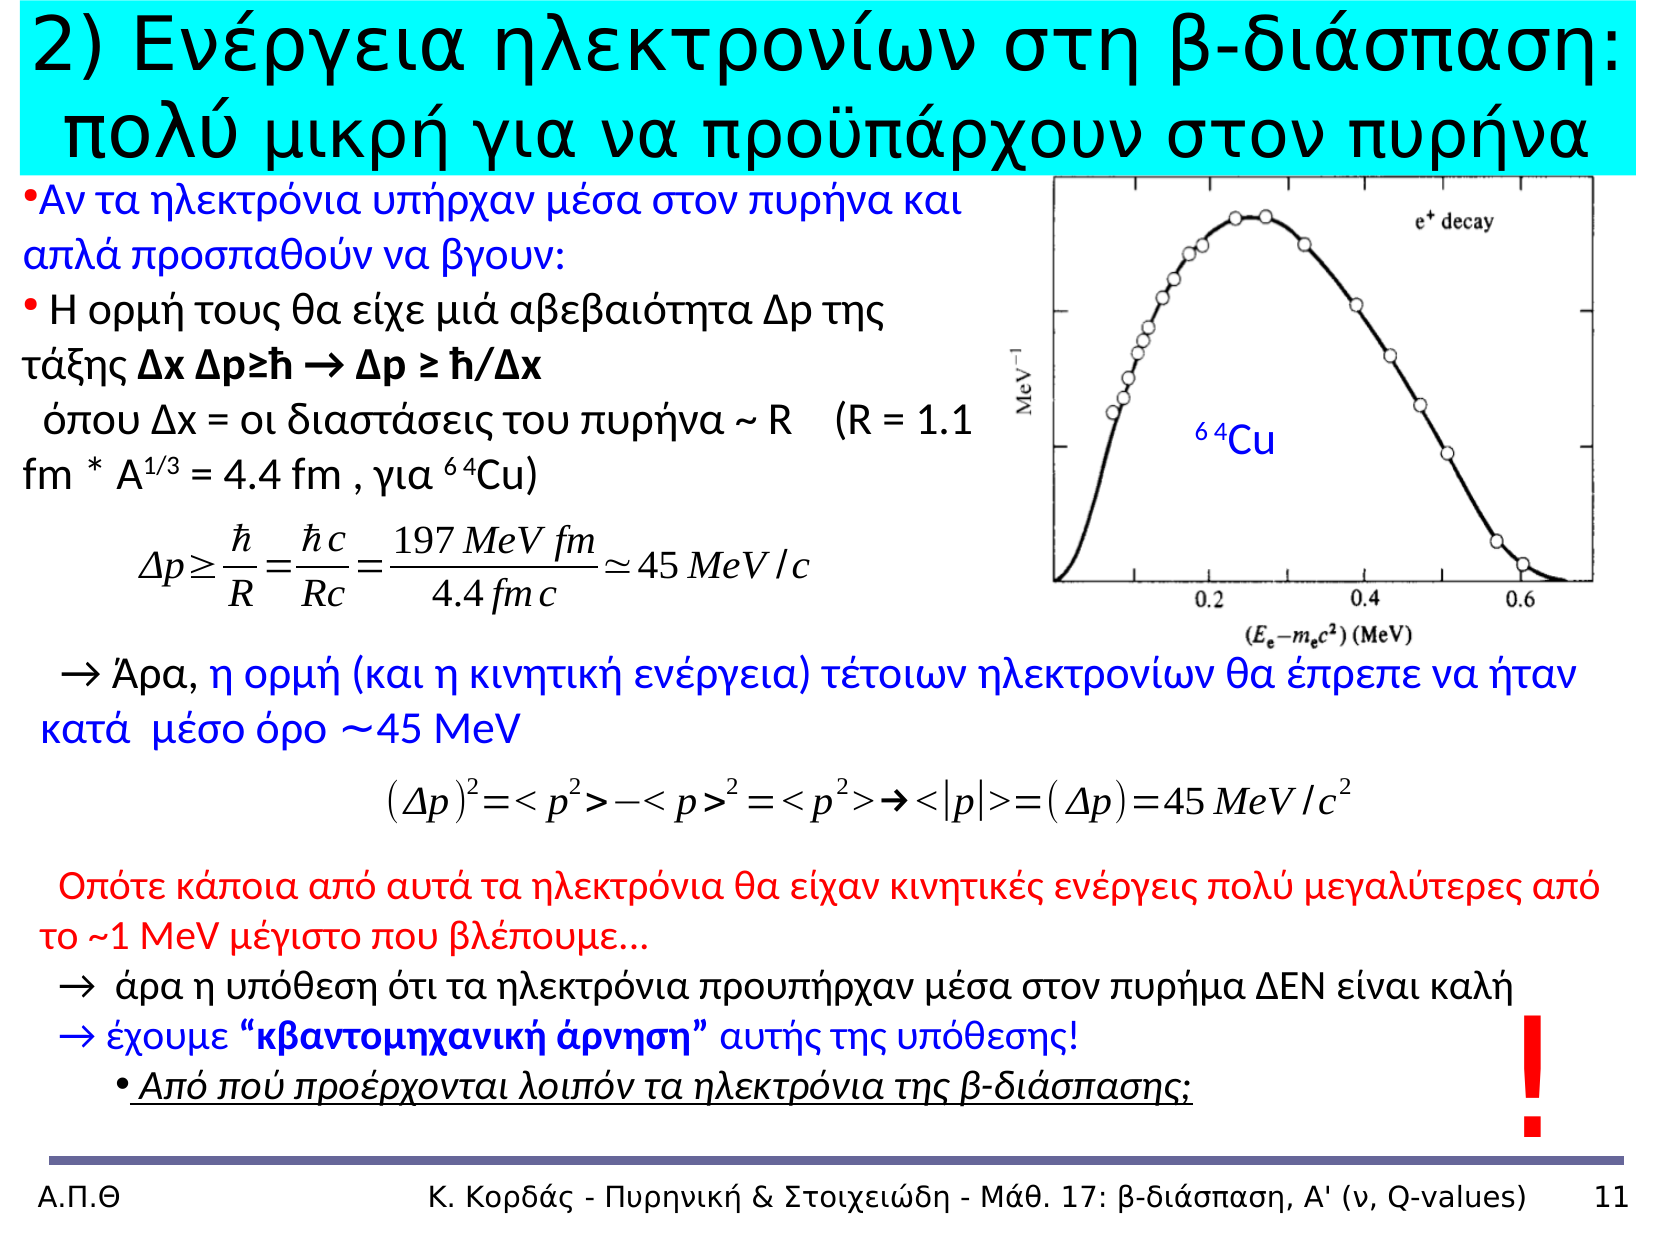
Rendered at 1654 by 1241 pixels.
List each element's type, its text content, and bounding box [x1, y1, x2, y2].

chart [126, 513, 826, 615]
text_box Αν τα ηλεκτρόνια υπήρχαν μέσα στον πυρήνα και απλά προσπαθούν να βγουν: Η ορμή τους θα είχε μιά αβεβαιότητα Δp της τάξης Δx Δp≥ħ → Δp ≥ ħ/Δx όπου Δx = οι διαστάσεις του πυρήνα ~ R (R = 1.1 fm * Α1/3 = 4.4 fm , για 6 4Cu) [7, 160, 1013, 569]
text_box ! [1484, 975, 1581, 1185]
title 2) Ενέργεια ηλεκτρονίων στη β-διάσπαση: πολύ μικρή για να προϋπάρχουν στον πυρήνα [19, 0, 1636, 176]
text_box → Άρα, η ορμή (και η κινητική ενέργεια) τέτοιων ηλεκτρονίων θα έπρεπε να ήταν κατά μέσο όρο ~45 MeV Οπότε κάποια από αυτά τα ηλεκτρόνια θα είχαν κινητικές ενέργεις πολύ μεγαλύτερες από το ~1 MeV μέγιστο που βλέπουμε... → άρα η υπόθεση ότι τα ηλεκτρόνια προυπήρχαν μέσα στον πυρήμα ΔΕΝ είναι καλή → έχουμε “κβαντομηχανική άρνηση” αυτής της υπόθεσης! Από πού προέρχονται λοιπόν τα ηλεκτρόνια της β-διάσπασης; [25, 635, 1179, 1116]
text_box 6 4Cu [1179, 412, 1313, 771]
text_box 6 4Cu [1179, 826, 1313, 1231]
picture [987, 176, 1631, 635]
text_box → Άρα, η ορμή (και η κινητική ενέργεια) τέτοιων ηλεκτρονίων θα έπρεπε να ήταν κατά μέσο όρο ~45 MeV Οπότε κάποια από αυτά τα ηλεκτρόνια θα είχαν κινητικές ενέργεις πολύ μεγαλύτερες από το ~1 MeV μέγιστο που βλέπουμε... → άρα η υπόθεση ότι τα ηλεκτρόνια προυπήρχαν μέσα στον πυρήμα ΔΕΝ είναι καλή → έχουμε “κβαντομηχανική άρνηση” αυτής της υπόθεσης! Από πού προέρχονται λοιπόν τα ηλεκτρόνια της β-διάσπασης; [1313, 635, 1654, 1116]
chart [375, 771, 1367, 826]
